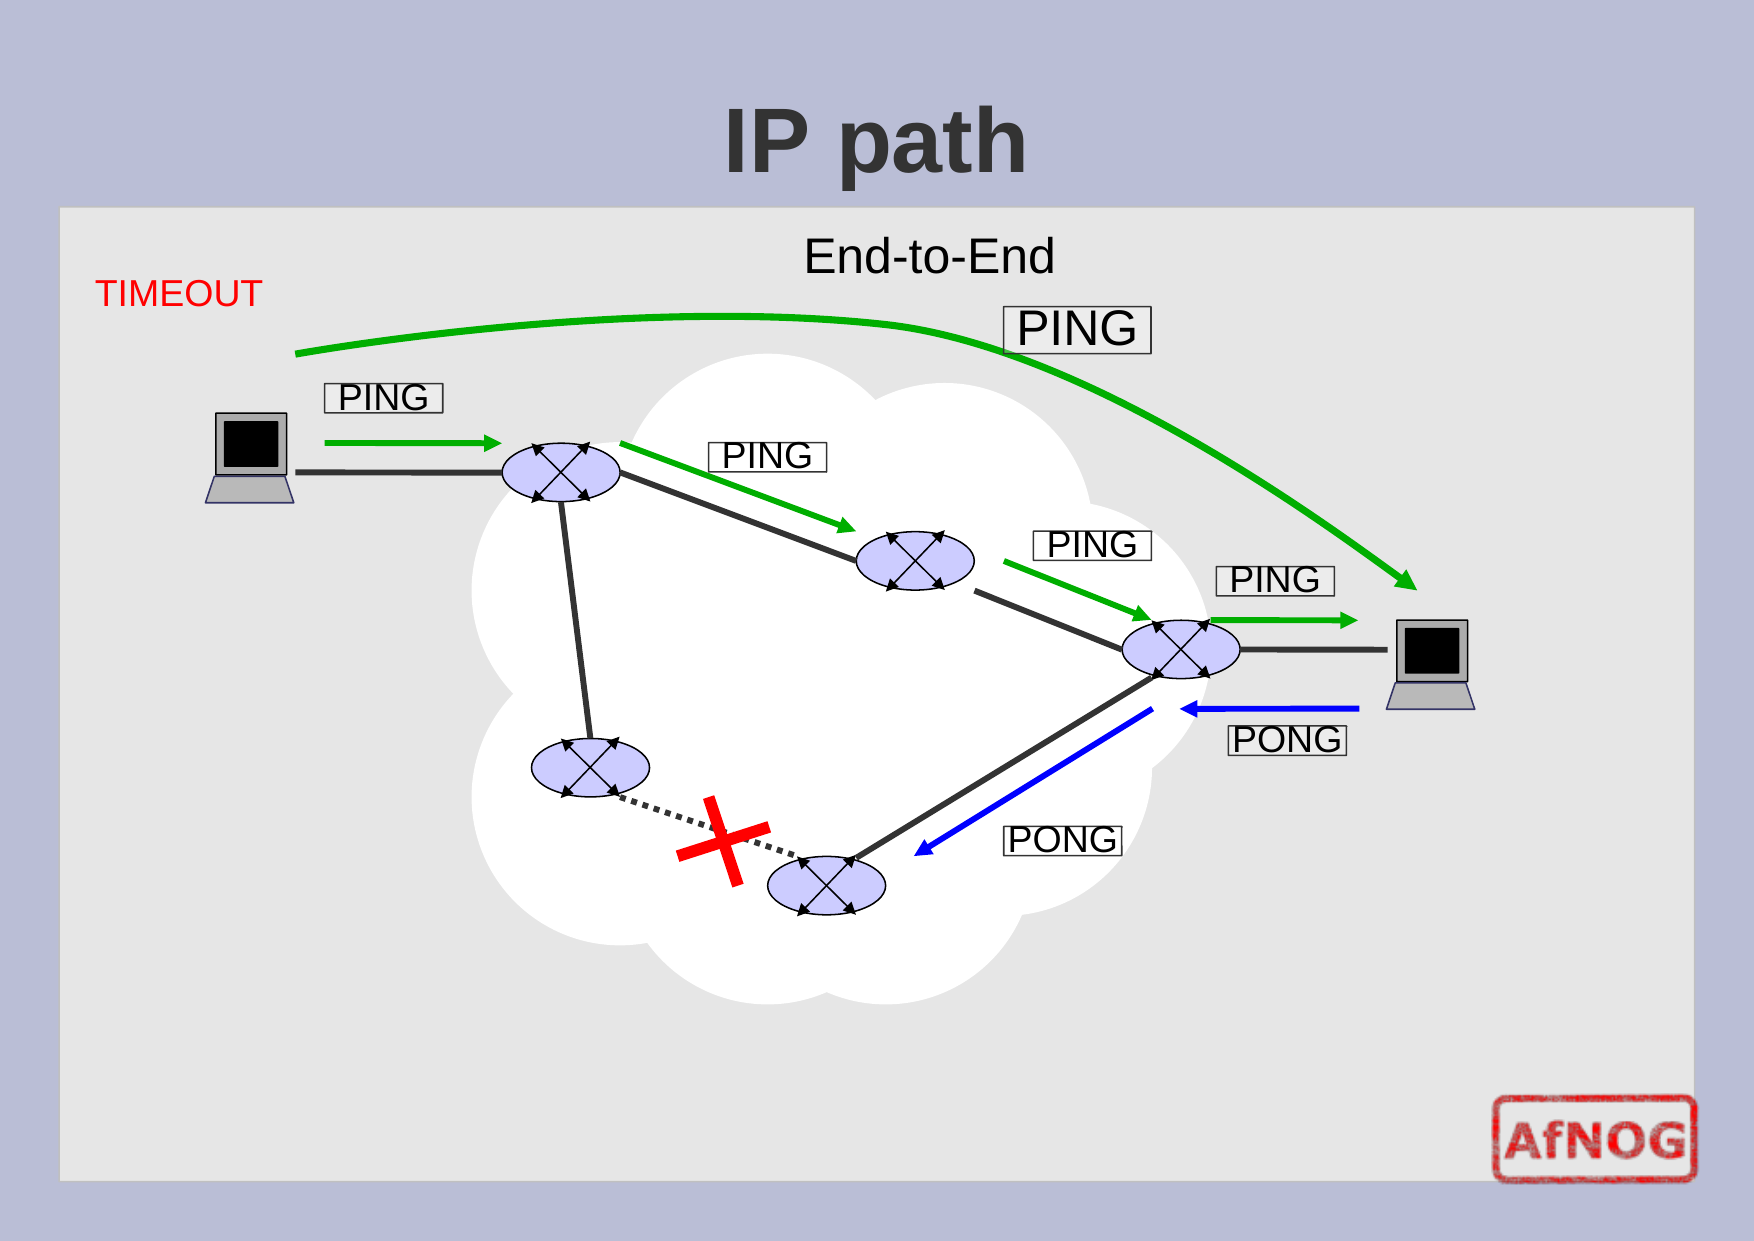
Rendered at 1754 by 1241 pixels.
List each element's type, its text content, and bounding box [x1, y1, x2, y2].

text_box PING [708, 436, 827, 479]
text_box PONG [1228, 720, 1347, 762]
text_box PING [324, 377, 443, 419]
title IP path [59, 0, 1695, 285]
text_box PING [1216, 560, 1335, 603]
text_box PONG [1003, 820, 1123, 862]
text_box PING [1003, 302, 1152, 359]
text_box End-to-End [797, 225, 1064, 295]
text_box PING [1033, 525, 1152, 567]
picture [1490, 1092, 1701, 1188]
text_box [59, 285, 1695, 1182]
text_box TIMEOUT [88, 269, 297, 324]
